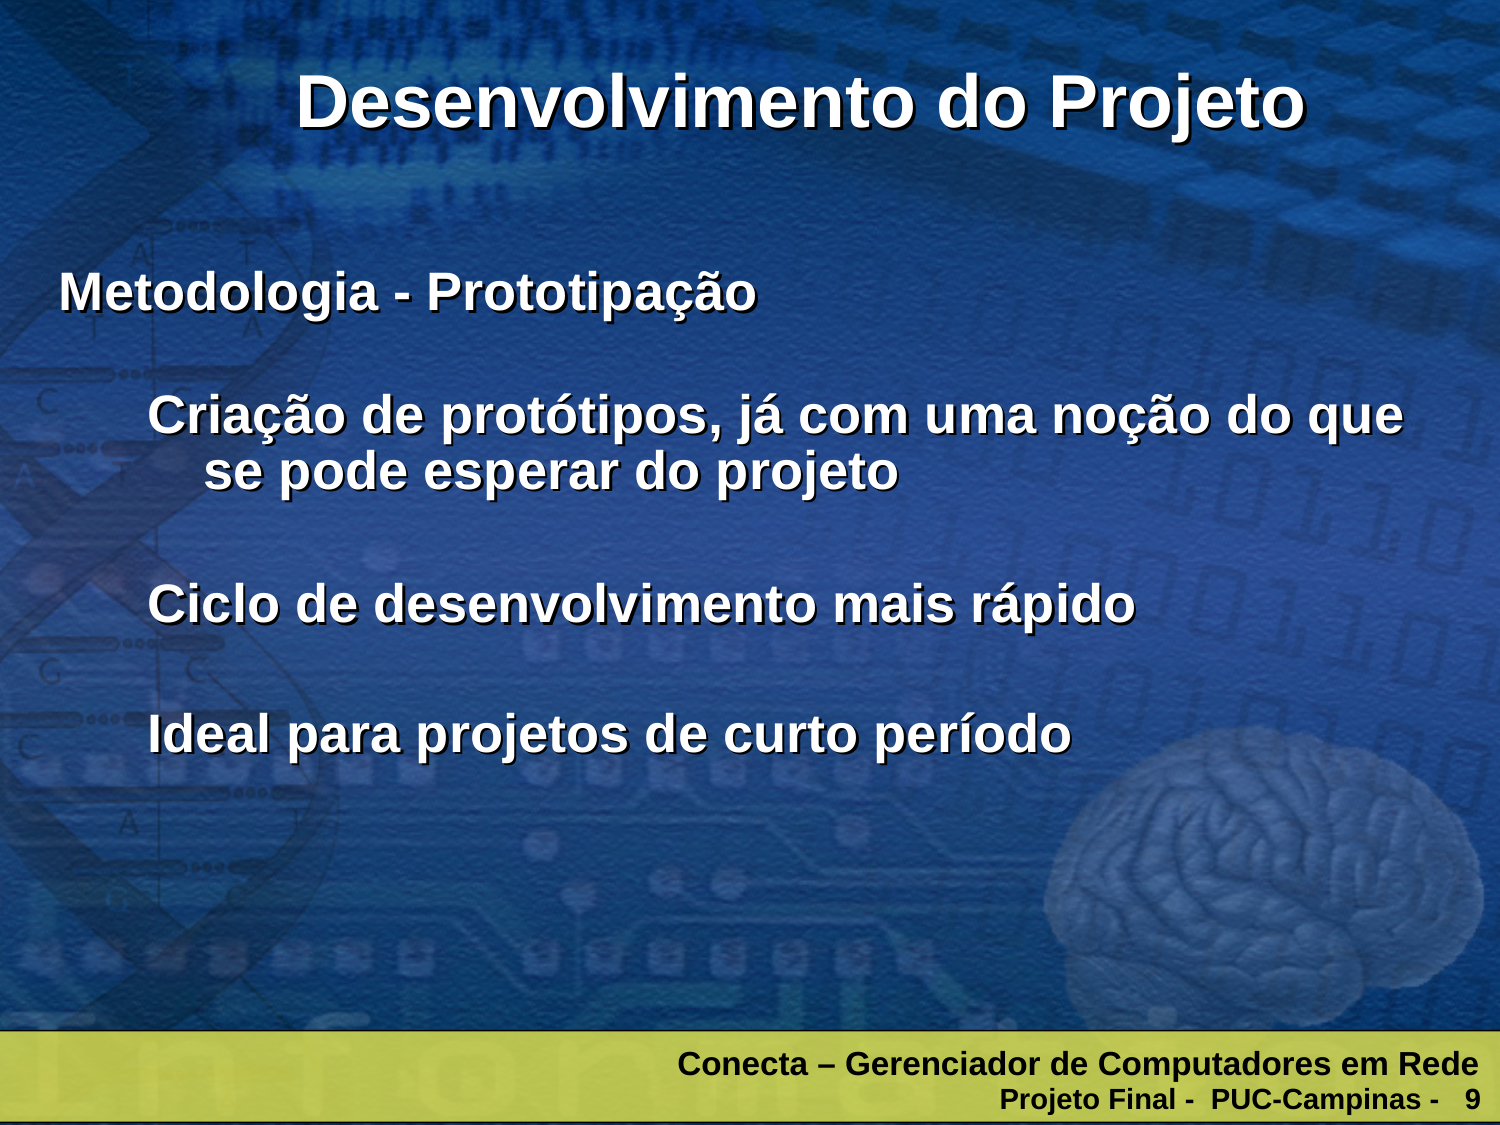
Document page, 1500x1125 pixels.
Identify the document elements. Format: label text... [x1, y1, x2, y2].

title Desenvolvimento do Projeto [295, 30, 1359, 178]
list Criação de protótipos, já com uma noção do que se pode esperar do projeto Ciclo de desenvolvimento mais rápido Ideal para projetos de curto período [147, 388, 1418, 768]
list Metodologia - Prototipação [59, 265, 1418, 355]
picture [0, 0, 1500, 1029]
